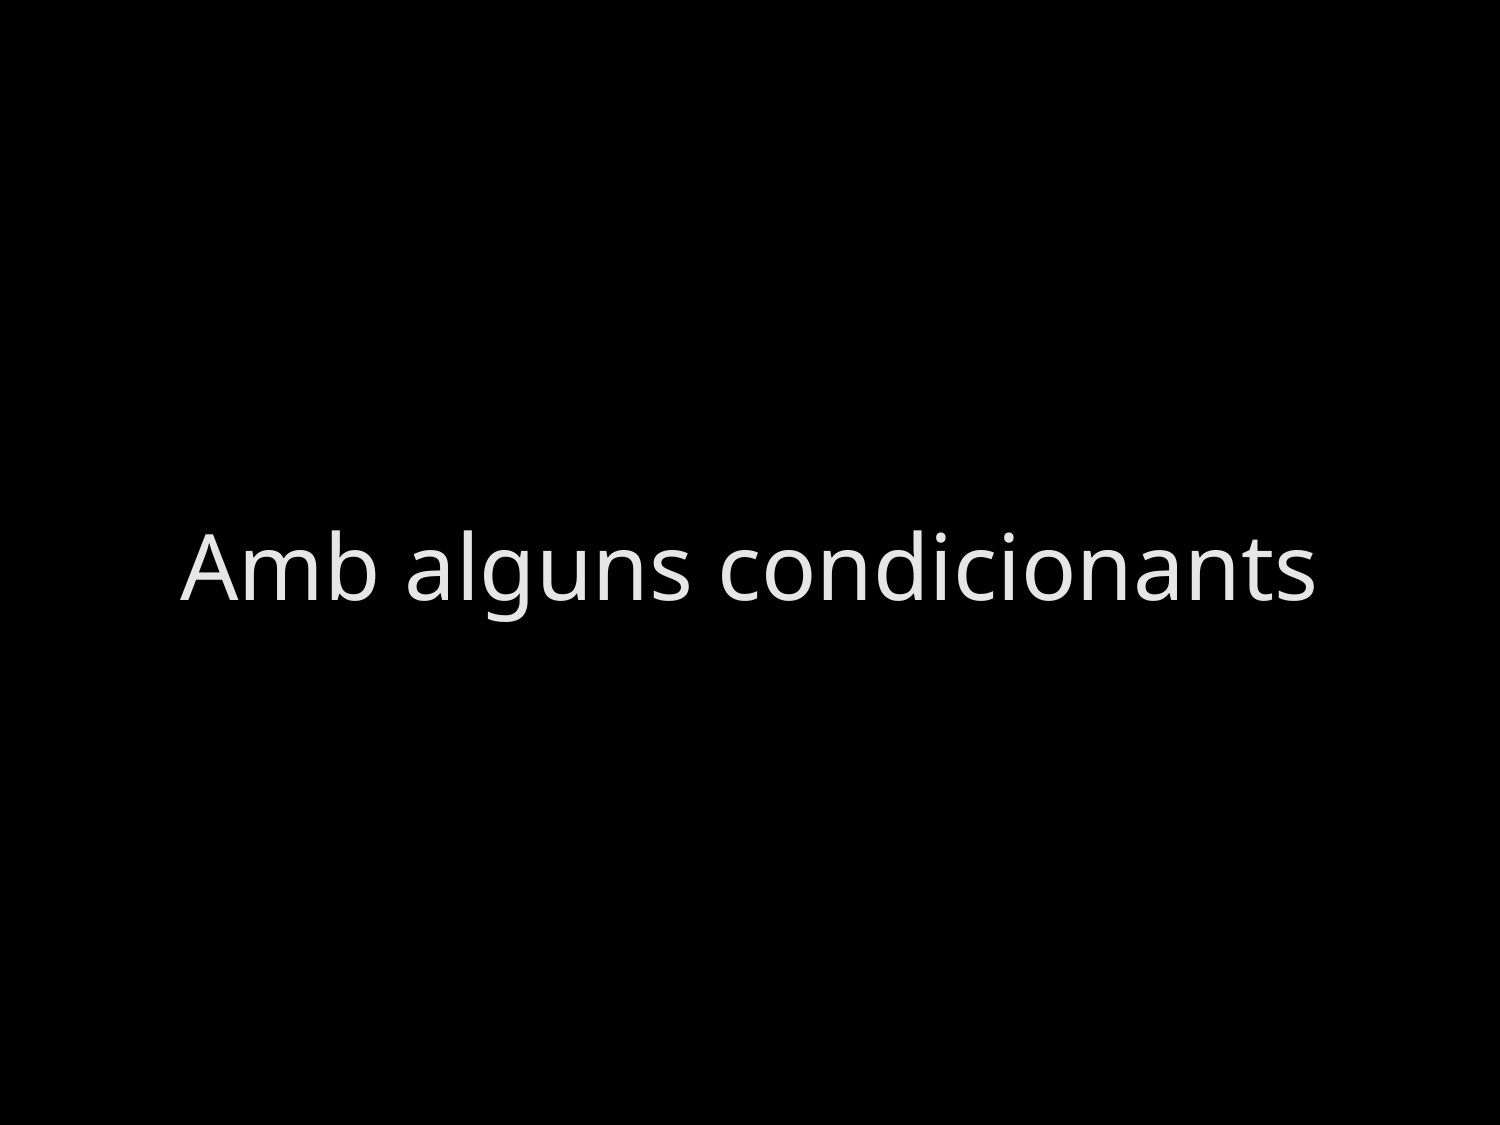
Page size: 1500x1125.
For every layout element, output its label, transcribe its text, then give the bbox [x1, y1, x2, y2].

subtitle Amb alguns condicionants [109, 112, 1391, 1013]
